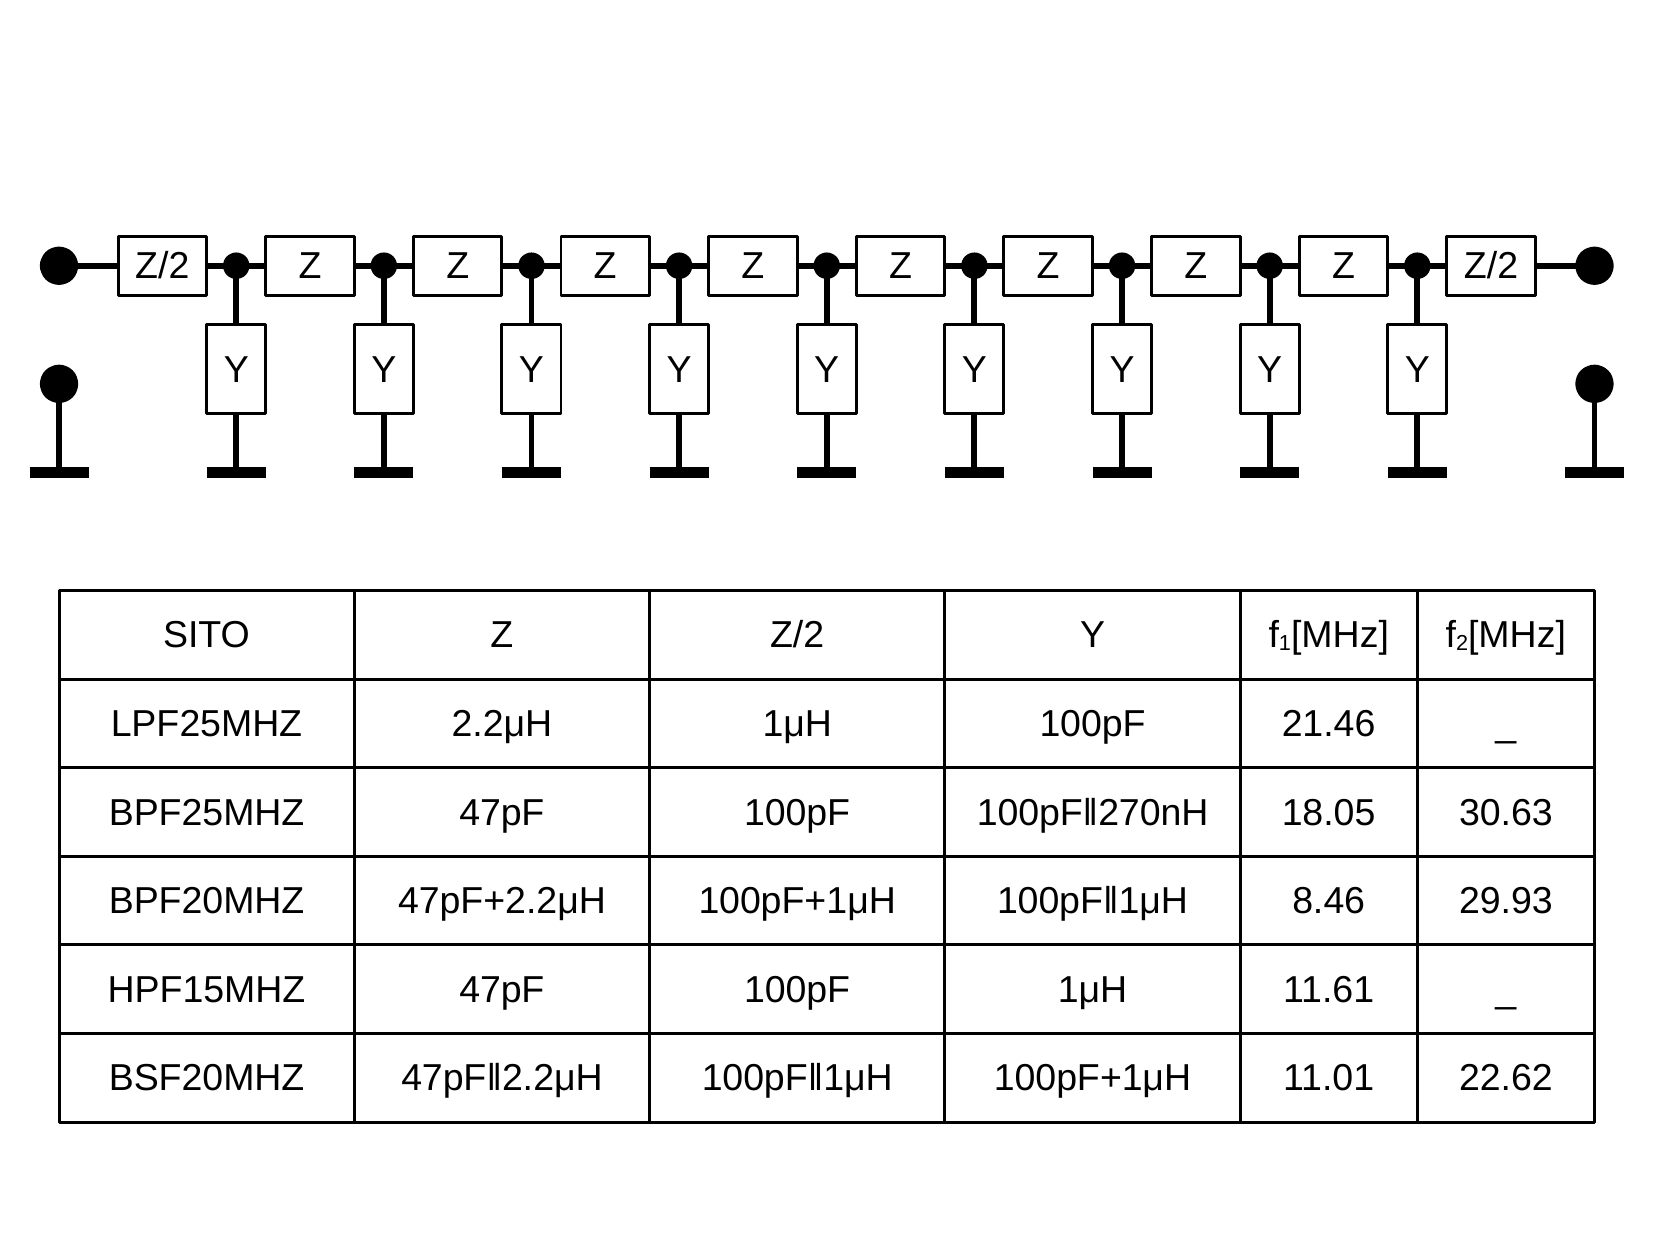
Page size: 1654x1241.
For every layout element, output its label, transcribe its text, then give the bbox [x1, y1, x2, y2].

text_box 100pF‖1μH [649, 1033, 945, 1123]
text_box BSF20MHZ [59, 1033, 355, 1123]
text_box Z [708, 236, 798, 296]
text_box Y [944, 324, 1004, 414]
text_box 47pF‖2.2μH [355, 1033, 649, 1123]
text_box 100pF [945, 679, 1240, 767]
text_box 21.46 [1240, 679, 1417, 767]
text_box 11.61 [1240, 944, 1417, 1033]
text_box 1μH [945, 944, 1240, 1033]
text_box Y [1092, 324, 1152, 414]
text_box Z/2 [118, 236, 207, 296]
text_box Z [1151, 236, 1241, 296]
text_box Y [945, 590, 1240, 679]
text_box HPF15MHZ [59, 944, 355, 1033]
text_box 47pF [355, 944, 649, 1033]
text_box Y [206, 324, 266, 414]
text_box 22.62 [1417, 1033, 1595, 1123]
text_box Z [413, 236, 502, 296]
text_box 100pF+1μH [649, 856, 945, 944]
text_box Y [649, 324, 709, 414]
text_box 47pF [355, 767, 649, 856]
text_box LPF25MHZ [59, 679, 355, 767]
text_box Z [265, 236, 355, 296]
text_box 8.46 [1240, 856, 1417, 944]
text_box Y [1240, 324, 1300, 414]
text_box Z [856, 236, 945, 296]
text_box 11.01 [1240, 1033, 1417, 1123]
text_box 100pF‖1μH [945, 856, 1240, 944]
text_box Y [797, 324, 857, 414]
text_box f1[MHz] [1240, 590, 1417, 679]
text_box BPF20MHZ [59, 856, 355, 944]
text_box f2[MHz] [1417, 590, 1595, 679]
text_box 18.05 [1240, 767, 1417, 856]
text_box Z/2 [1446, 236, 1536, 296]
text_box Y [1387, 324, 1447, 414]
text_box 2.2μH [355, 679, 649, 767]
text_box SITO [59, 590, 355, 679]
text_box 47pF+2.2μH [355, 856, 649, 944]
text_box 100pF [649, 767, 945, 856]
text_box 1μH [649, 679, 945, 767]
text_box Z [1299, 236, 1388, 296]
text_box Y [354, 324, 414, 414]
text_box 100pF+1μH [945, 1033, 1240, 1123]
text_box Z [355, 590, 649, 679]
text_box 100pF‖270nH [945, 767, 1240, 856]
text_box _ [1417, 679, 1595, 767]
text_box 100pF [649, 944, 945, 1033]
text_box 29.93 [1417, 856, 1595, 944]
text_box Y [501, 324, 562, 414]
text_box 30.63 [1417, 767, 1595, 856]
text_box _ [1417, 944, 1595, 1033]
text_box Z/2 [649, 590, 945, 679]
text_box BPF25MHZ [59, 767, 355, 856]
text_box Z [1003, 236, 1093, 296]
text_box Z [561, 236, 650, 296]
